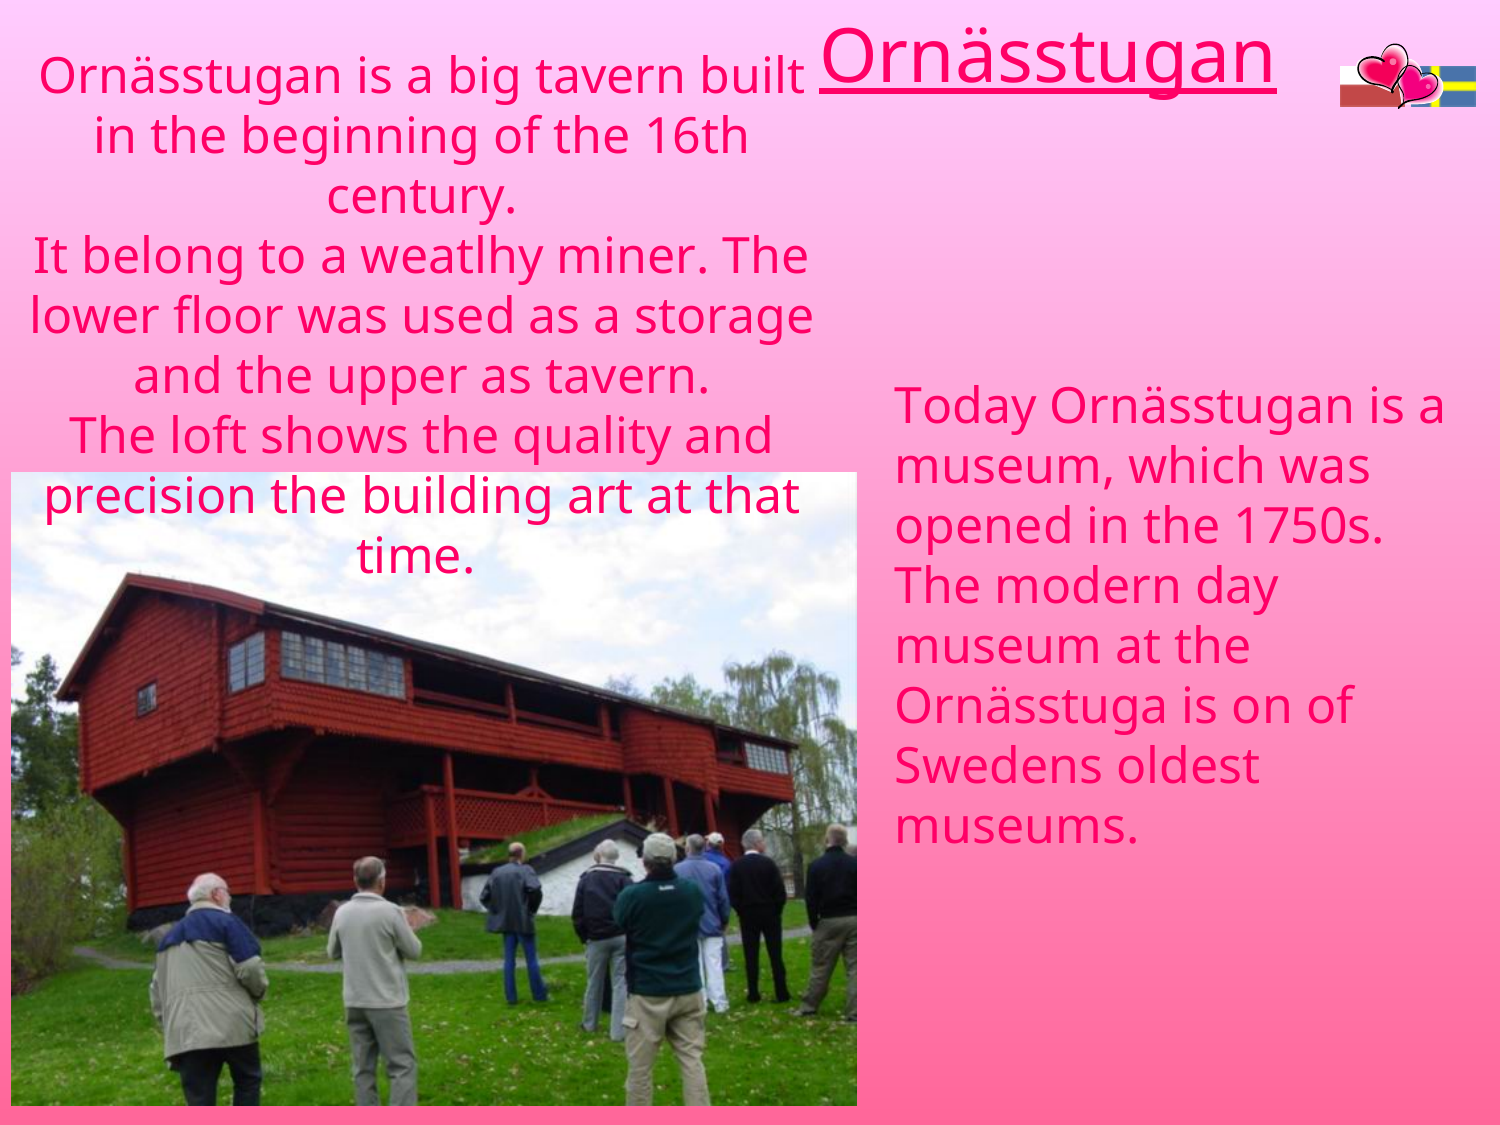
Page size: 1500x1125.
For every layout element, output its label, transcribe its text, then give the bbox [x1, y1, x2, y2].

text_box Ornässtugan is a big tavern built in the beginning of the 16th century. It belong to a weatlhy miner. The lower floor was used as a storage and the upper as tavern. The loft shows the quality and precision the building art at that time. [0, 35, 845, 592]
picture [11, 472, 857, 1107]
text_box Ornässtugan [804, 0, 1292, 106]
picture [1340, 42, 1476, 110]
text_box Today Ornässtugan is a museum, which was opened in the 1750s. The modern day museum at the Ornässtuga is on of Swedens oldest museums. [879, 365, 1500, 862]
